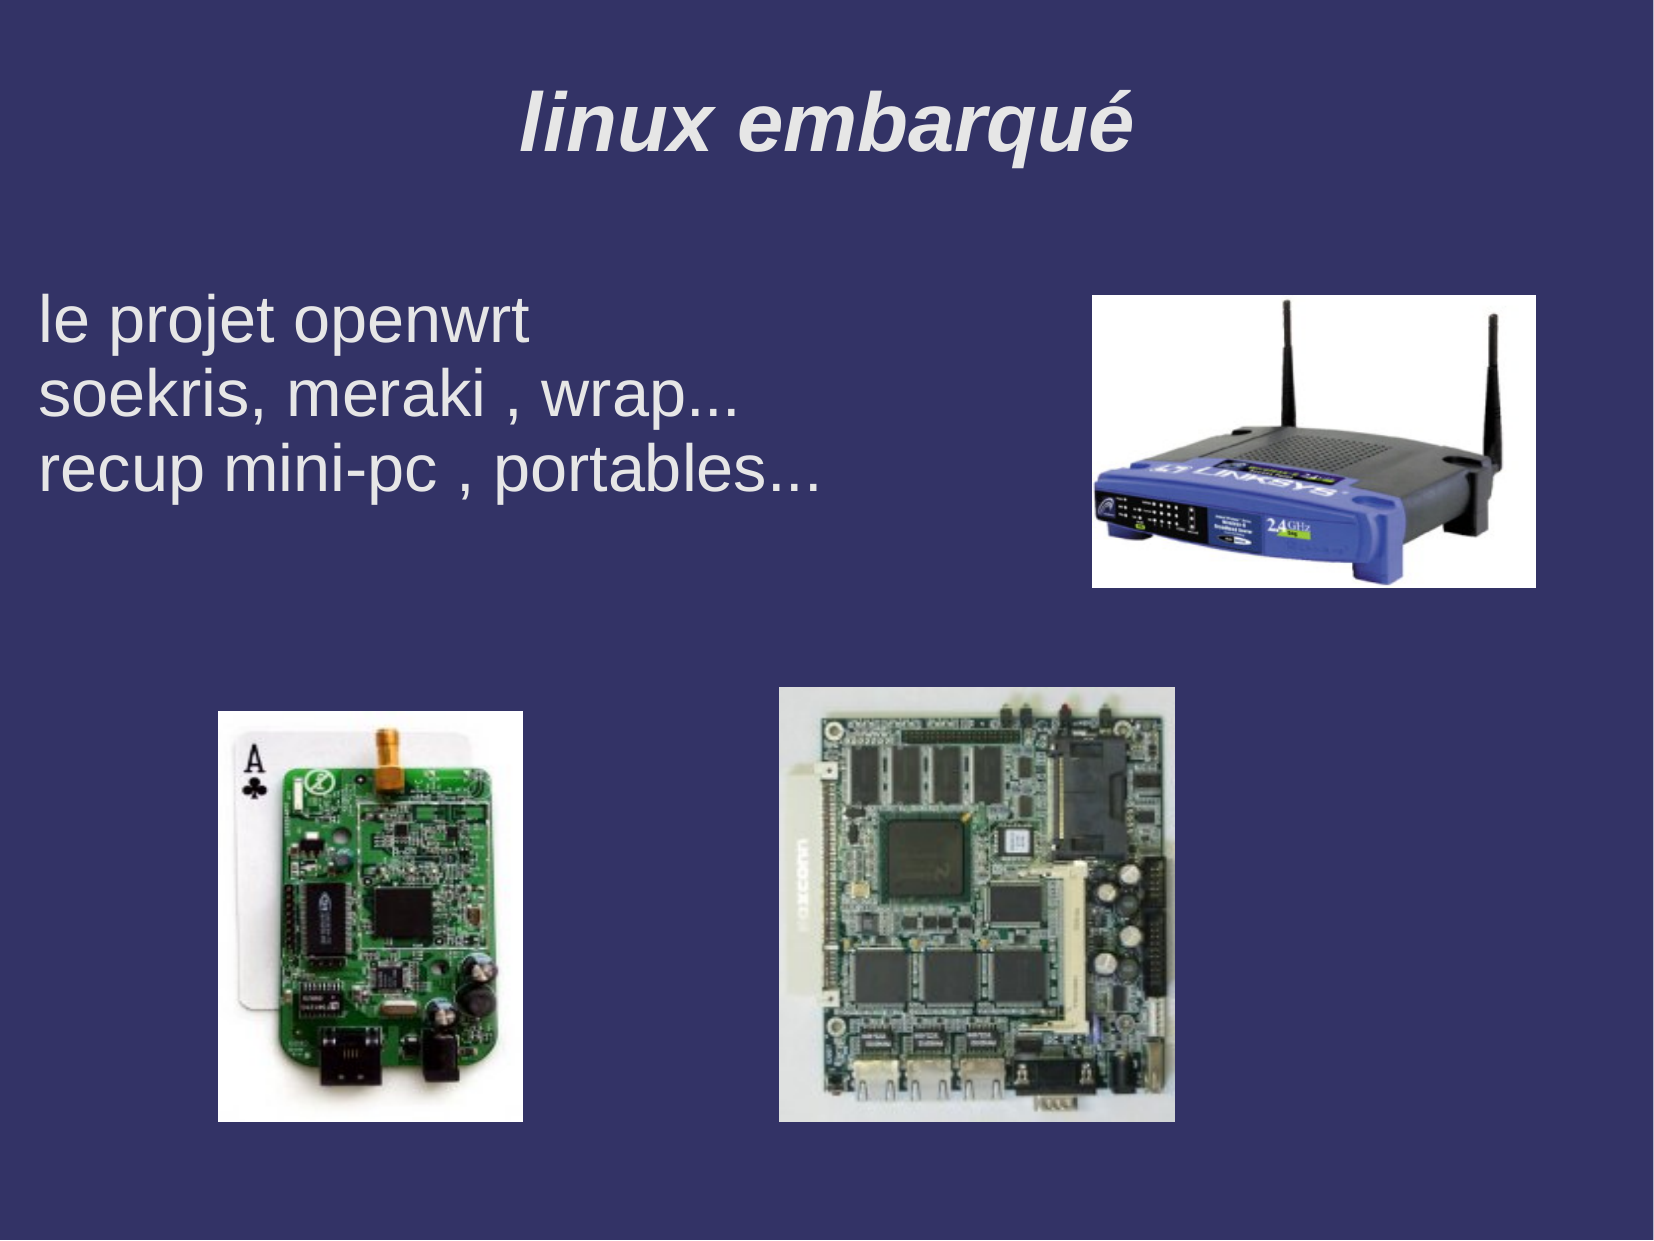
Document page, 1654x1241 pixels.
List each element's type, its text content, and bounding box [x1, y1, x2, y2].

picture [218, 711, 523, 1123]
list le projet openwrt soekris, meraki , wrap... recup mini-pc , portables... [26, 281, 916, 1063]
title linux embarqué [121, 19, 1534, 227]
picture [779, 687, 1175, 1123]
picture [1092, 295, 1536, 588]
